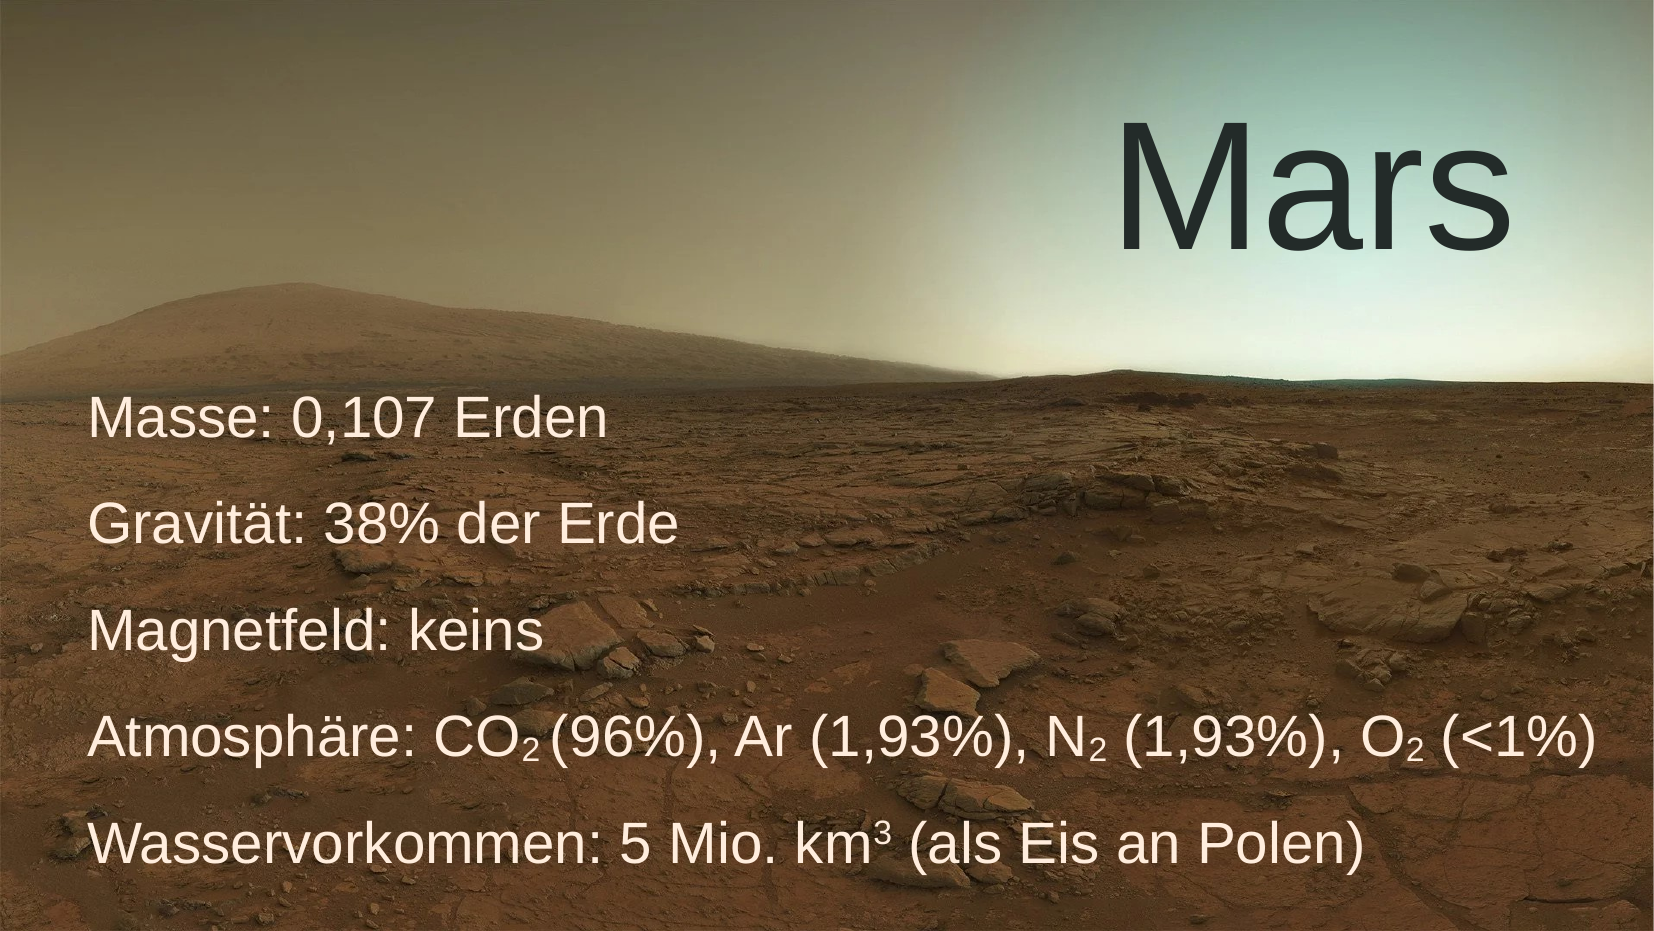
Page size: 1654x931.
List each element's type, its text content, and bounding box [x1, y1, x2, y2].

picture [0, 0, 1654, 931]
list Masse: 0,107 Erden Gravität: 38% der Erde Magnetfeld: keins Atmosphäre: CO2 (96%), Ar (1,93%), N2 (1,93%), O2 (<1%) Wasservorkommen: 5 Mio. km3 (als Eis an Polen) [16, 384, 1607, 931]
title Mars [1090, 83, 1536, 289]
